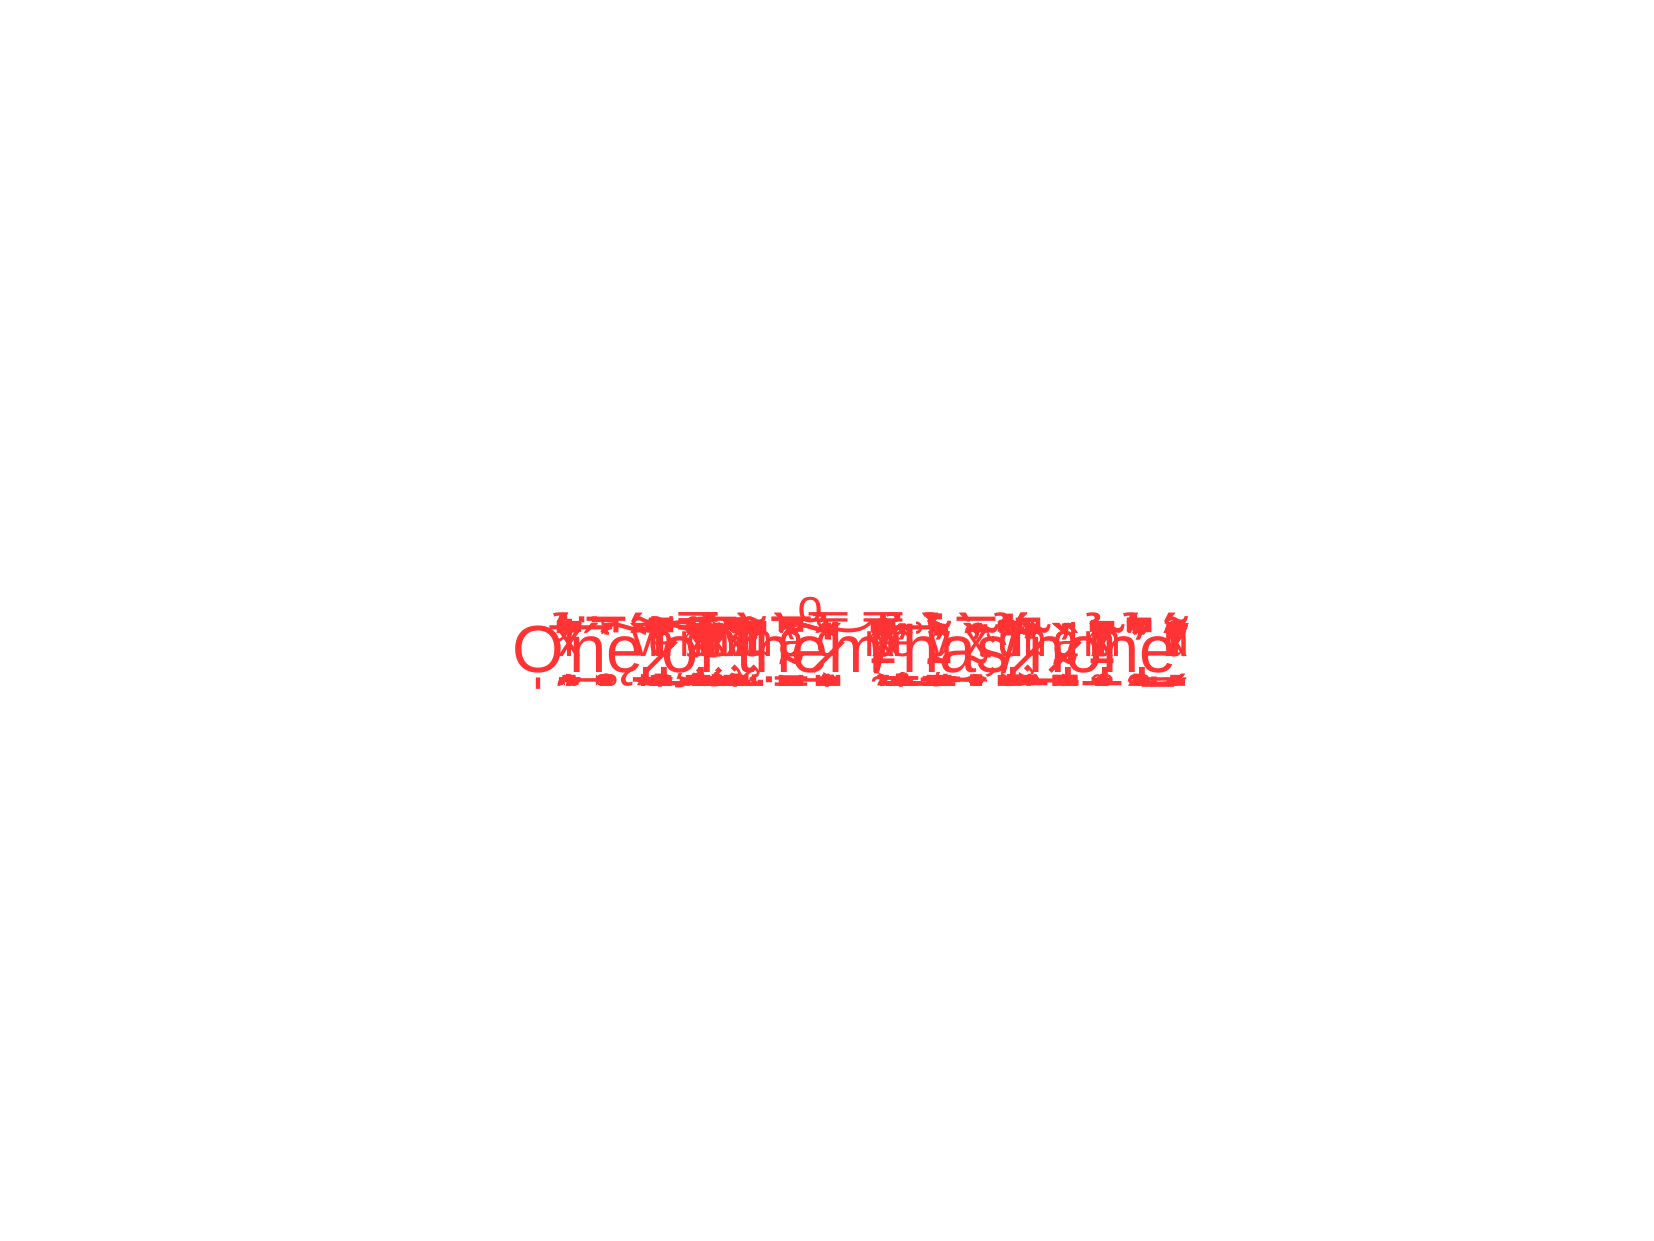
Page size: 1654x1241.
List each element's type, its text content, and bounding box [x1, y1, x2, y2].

subtitle Ơ̩̰̩̟̯̠͍͉̹ͯ͆̓̐̋͂ͥ̑̉́ͯ́̕͢͞ń̈̅͑͐̍̚̚͠͏̮͙͎͈̥͚͙ͅę̢̗̩̟̠̆̈̋̈́̄ͮ͑̏͌ ̡͌̓ͥ͗͛̽ͪͤ̍ͥ̈ͬ̄̚͏̷̲͙̭̦̹̠̻̳̗̭͎̳̰͈̠͚̘̠̠͠͡o̧̢̻̥̯̲̪̬̠͕̻͌̏̍ͫ͊ͩ̎̿̎̊͊̓̂̿̑̈ͯ͟͞͞f̧̛͊̍ͫ̔̈́ͪ͑̉̍̅ͫͨͪ͐ͭ̓ͯ̏̒̀̀҉̥͍͇͇ ̐̌̊̃̌͛ͮ͆ͯ͂̚̚̚҉̦̺̻̝͔̫͉̪̯̘̹͕̯̳̳̘̬ͅt̨̩̤̤͔̝͊ͫ͛ͧͬ͌͆̑͑͂͑̀h̴͇̳̣̬̤̣̺̀ͨ̅͂͆̅̽ͣ̔̽ͣ͢͠͠e̷̺͙̙͎̙͎̼͕͍̞̞̦̞̭͕̰ͦ͗̌̇̿̋̉̈͑͐ͨͩ͛̒̔͝m̸̵̸̸̹̗̼̹͕̞̎ͫ̿͆ͪ͊͒͋ͧ̂͑ͤ̓̆ͨͯ̏̓͘ ̨̥̠̙͔͈̫͇͇̙̦̻̠̝̥̲̠̲̉̂̓̉ͤ̕͜͞h͗ͪ̈́̎ͮ̍̓͋͋̀ͧ̉̓̆̉͟͏̴̵̧͇̫̺̗̖͇̗̪̮ͅạ̴͍͈̹̘̟̙̬̟̼̣̖͂̑̓̄̅̏ͯ̃̈͑̀̓s̡̉ͩ͋̂̊ͨ̆͆ͧ͏̸͘҉̼͙͖̺̮̬ͅ ̷̛̲̯͖̯̞̣͖̮͍̼̣̜͗̈́̽ͥ͐̃ͫ́̚ṉ̷̴̢̪̱̺̪̹̮̪̯̫̱̓̏̏ͣͩ̕ͅo̵̡̱͎̟͎̱̬̲̝͚̘ͨͯ̉͗̄̑ͪ̄͆̇͐ͬͪͬ̃̏ͫͯ͘n̡͎̼͉͙͚̞͙͔̭͑̓̉̎̽̓͂͆̐́̚̕͜͜e͇̣̤̞̬̒ͥ̽̆ͪ̽̋͌ͬ͊ͧ͛ͯ̇͂́ [82, 290, 1571, 1010]
